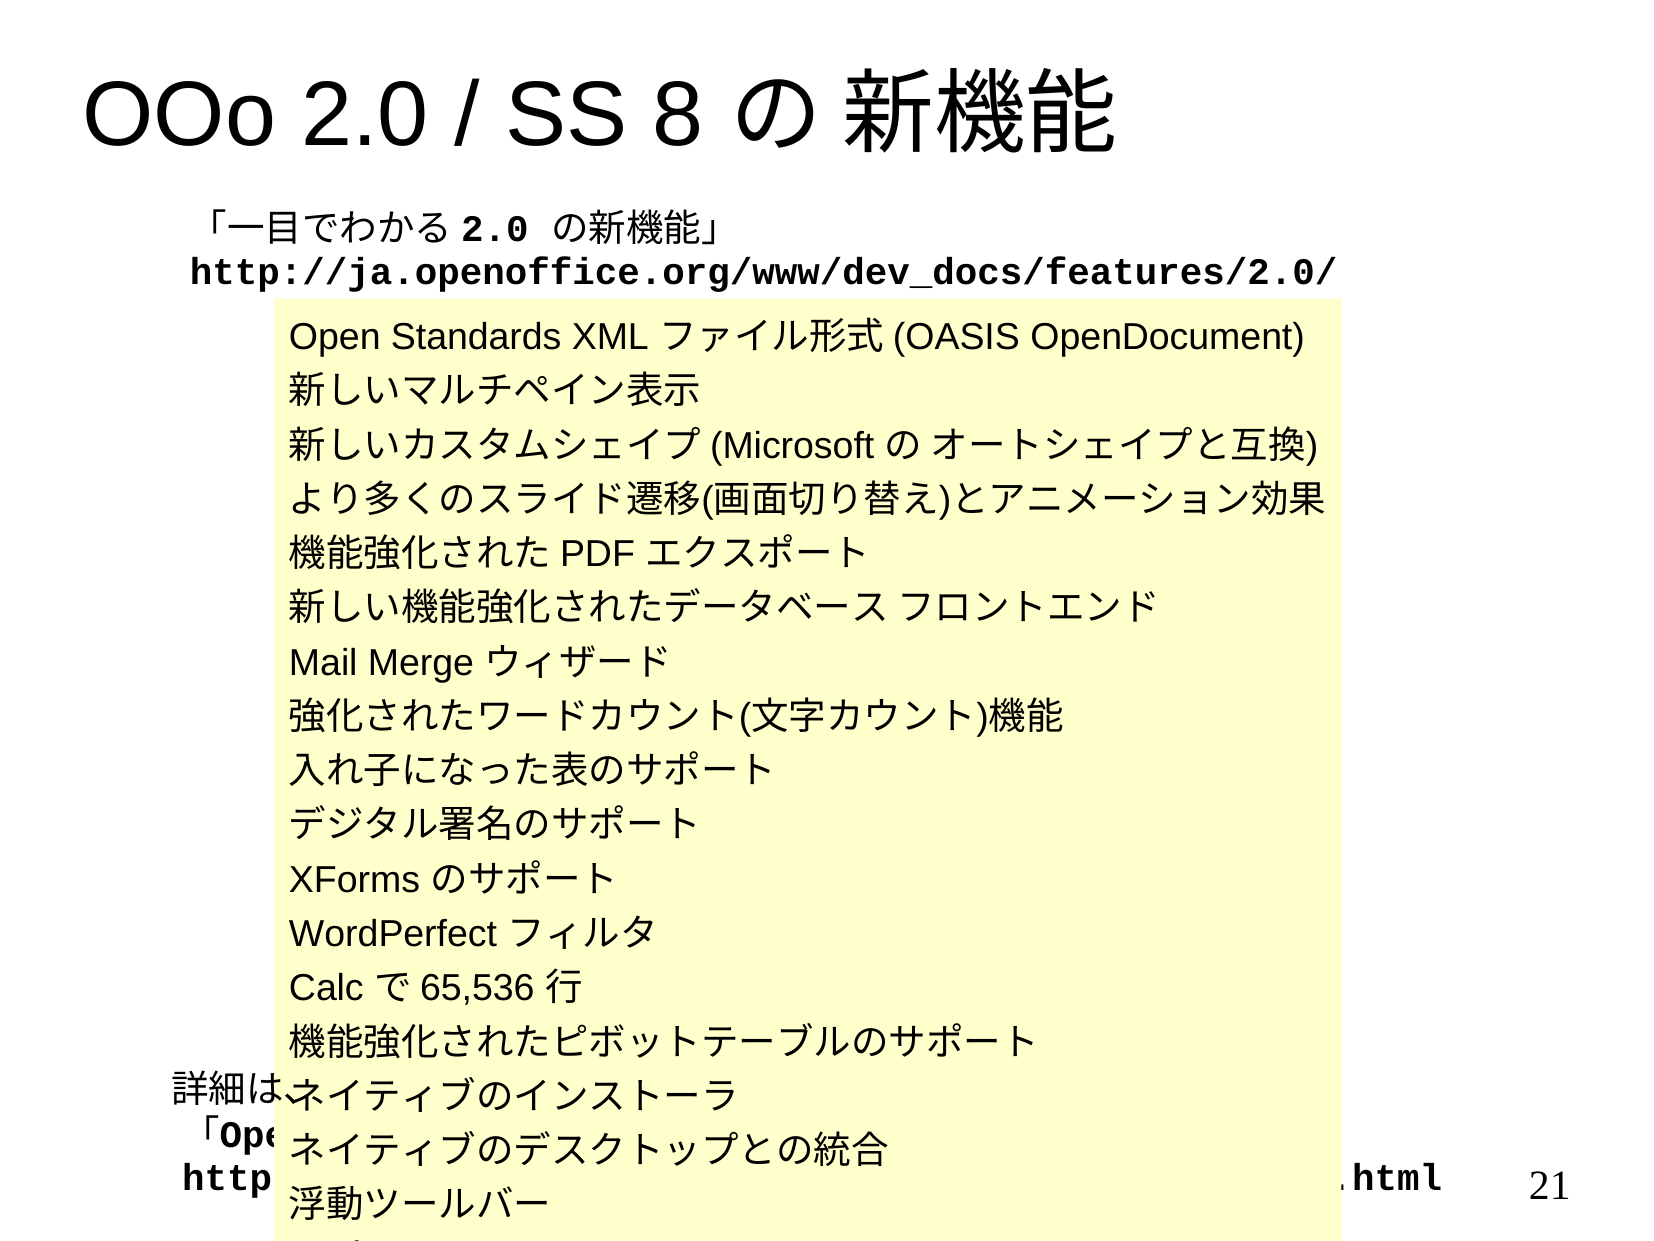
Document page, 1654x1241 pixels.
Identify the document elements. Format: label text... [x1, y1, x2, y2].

text_box Open Standards XML ファイル形式 (OASIS OpenDocument) 新しいマルチペイン表示 新しいカスタムシェイプ (Microsoft の オートシェイプと互換) より多くのスライド遷移(画面切り替え)とアニメーション効果 機能強化された PDF エクスポート 新しい機能強化されたデータベース フロントエンド Mail Merge ウィザード 強化されたワードカウント(文字カウント)機能 入れ子になった表のサポート デジタル署名のサポート XForms のサポート WordPerfect フィルタ Calc で 65,536 行 機能強化されたピボットテーブルのサポート ネイティブのインストーラ ネイティブのデスクトップとの統合 浮動ツールバー サポート、サービス、ソリューション [274, 298, 1301, 1030]
text_box 「一目でわかる 2.0 の新機能」 http://ja.openoffice.org/www/dev_docs/features/2.0/ [175, 190, 1353, 292]
text_box 「OpenOffice.org 2.0 新機能ガイド」 http://ja.openoffice.org/marketing/2.0/featureguide.html [167, 1104, 274, 1198]
title OOo 2.0 / SS 8 の 新機能 [82, 0, 1623, 213]
text_box 「OpenOffice.org 2.0 新機能ガイド」 http://ja.openoffice.org/marketing/2.0/featureguide.html [1342, 1096, 1480, 1198]
text_box 詳細は、 [156, 1051, 324, 1104]
